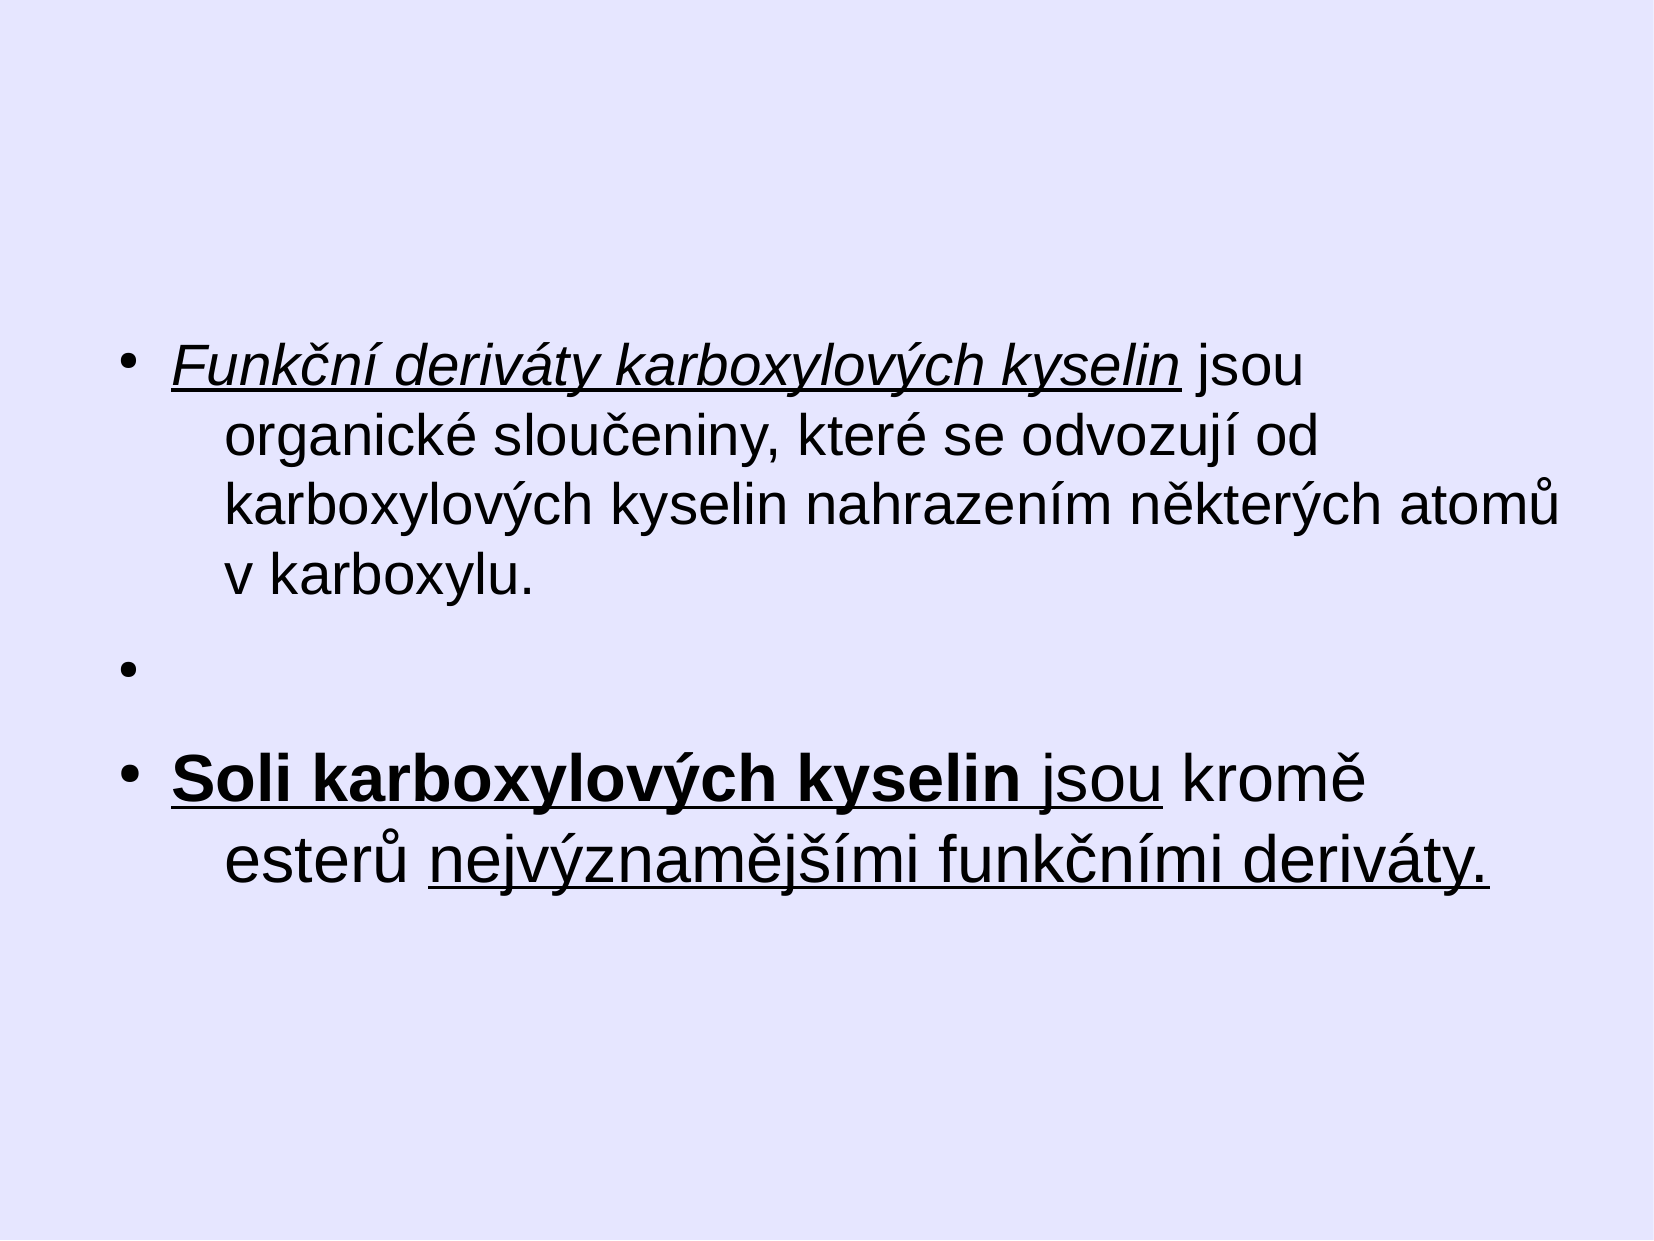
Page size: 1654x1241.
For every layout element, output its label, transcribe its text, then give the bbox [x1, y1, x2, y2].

list Funkční deriváty karboxylových kyselin jsou organické sloučeniny, které se odvozují od karboxylových kyselin nahrazením některých atomů v karboxylu. Soli karboxylových kyselin jsou kromě esterů nejvýznamějšími funkčními deriváty. [82, 326, 1571, 914]
